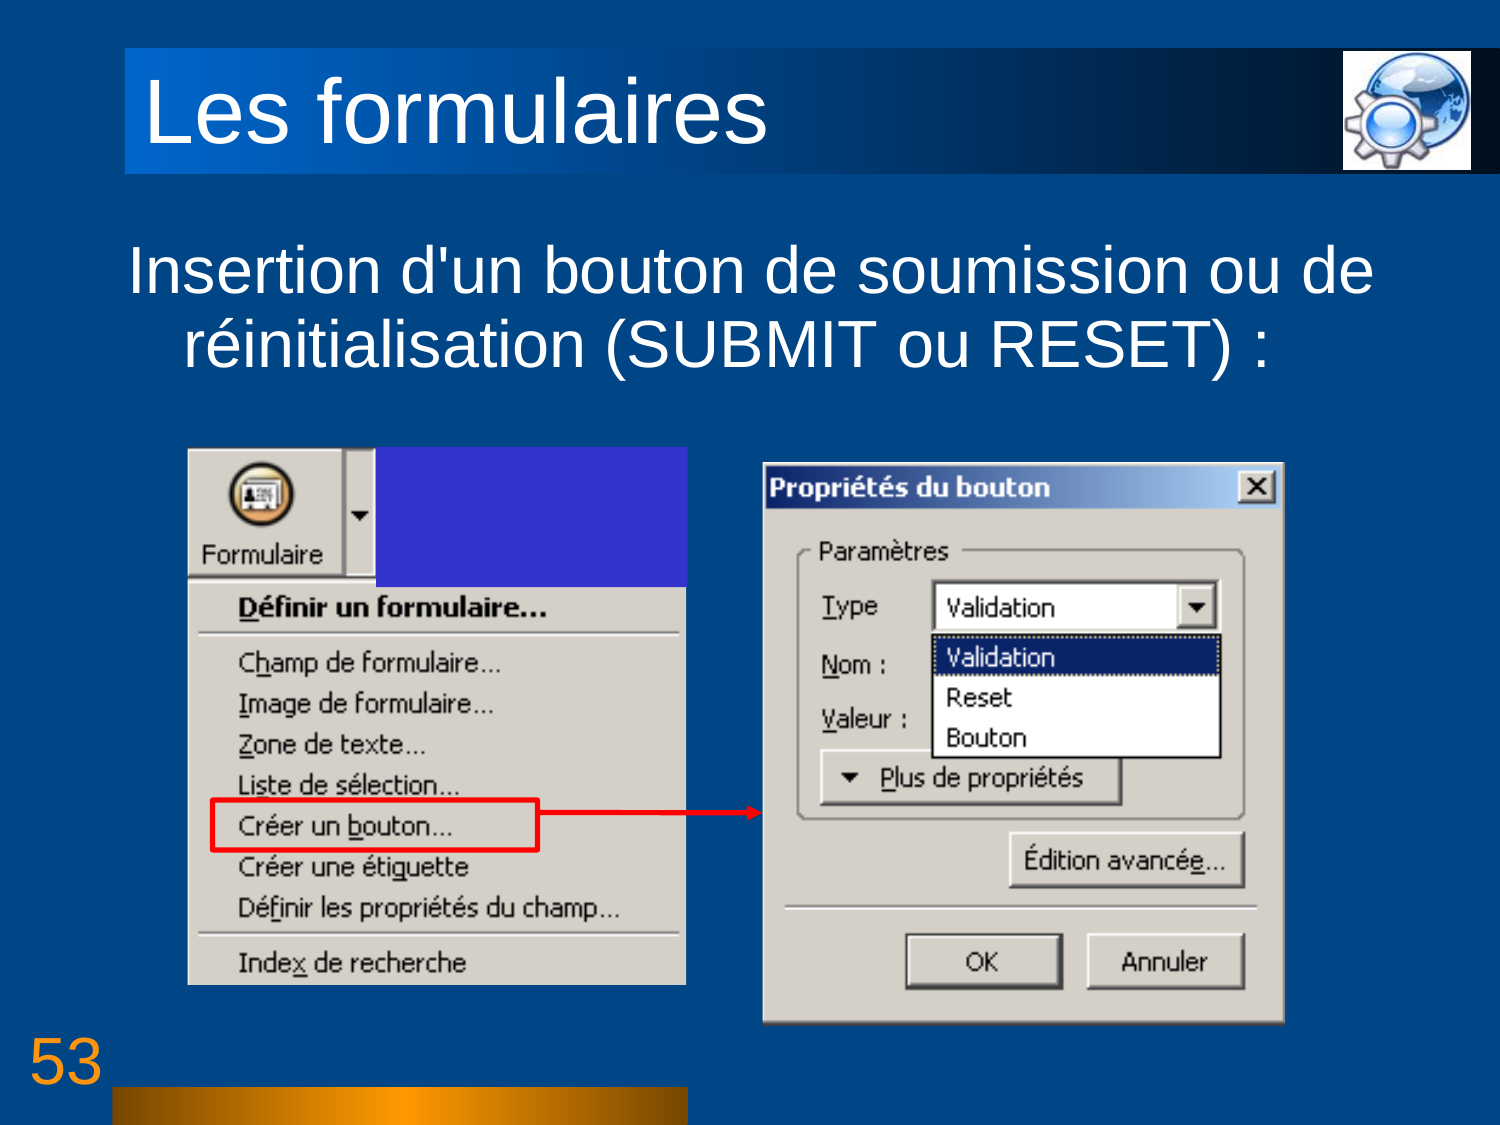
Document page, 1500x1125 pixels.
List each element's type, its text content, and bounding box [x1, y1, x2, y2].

chart [187, 901, 687, 985]
list Insertion d'un bouton de soumission ou de réinitialisation (SUBMIT ou RESET) : [216, 803, 534, 847]
chart [762, 462, 1286, 1026]
list Insertion d'un bouton de soumission ou de réinitialisation (SUBMIT ou RESET) : [112, 224, 1438, 901]
picture [1388, 51, 1471, 170]
title Les formulaires [128, 50, 1388, 173]
